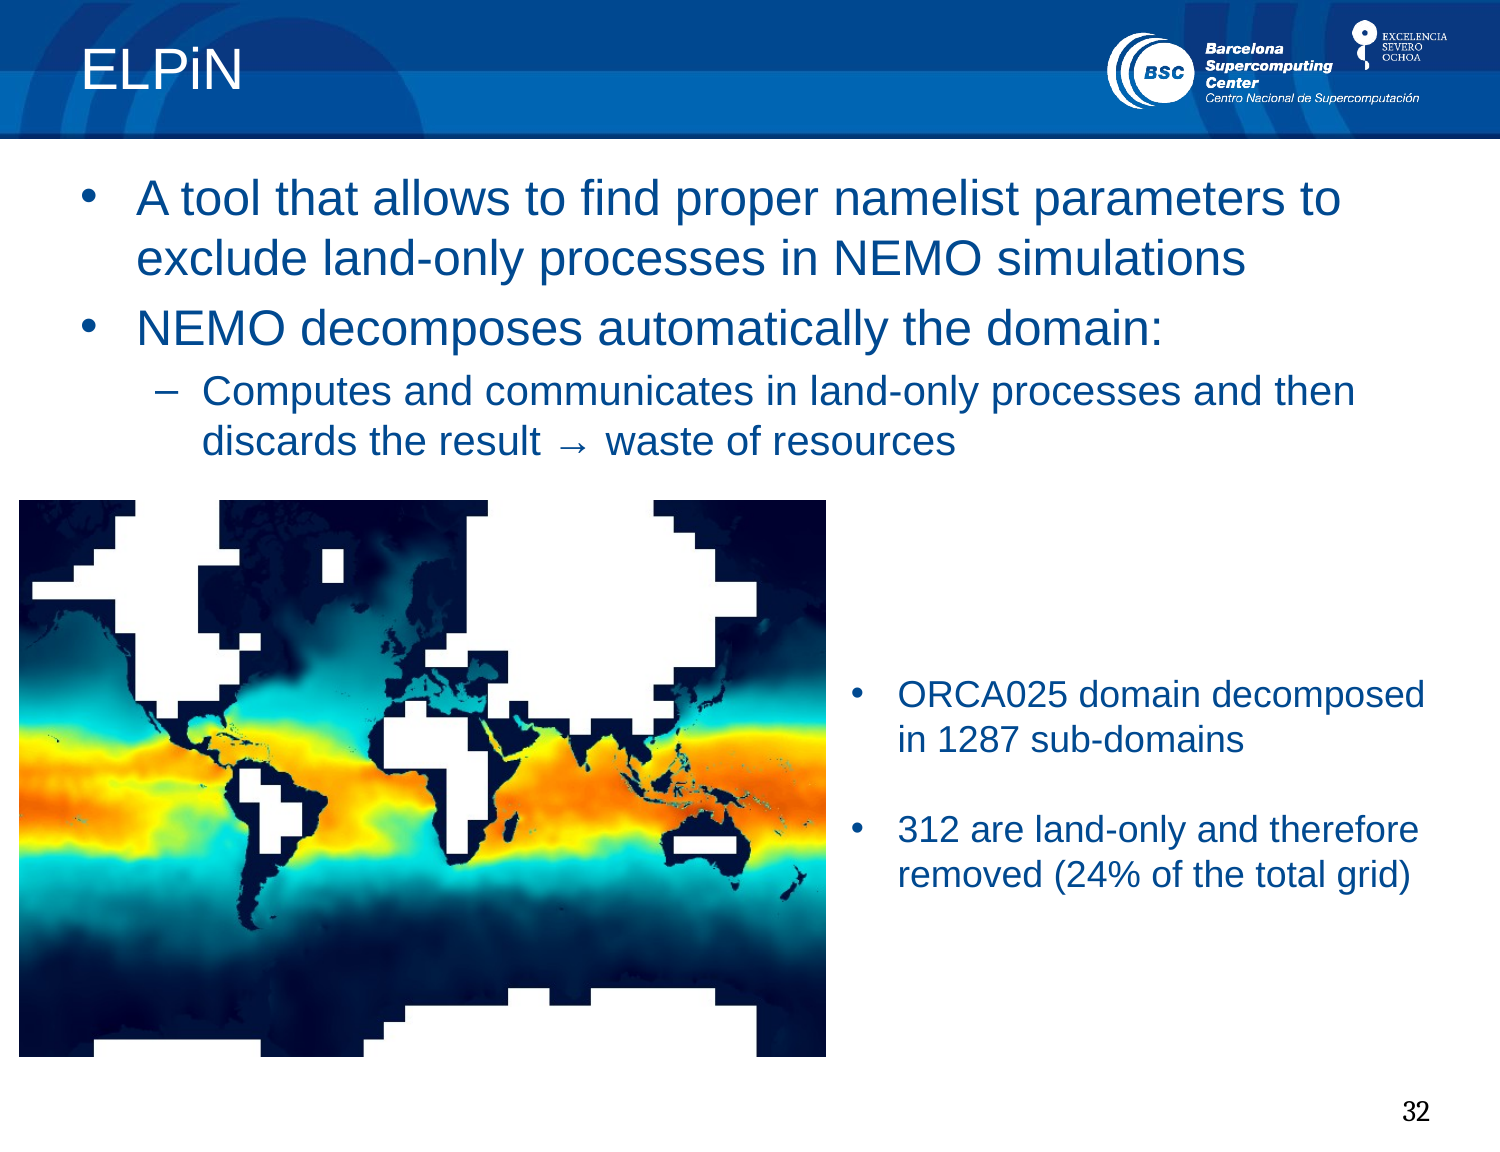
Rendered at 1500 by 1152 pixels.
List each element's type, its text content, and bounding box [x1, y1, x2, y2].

picture [19, 905, 826, 1057]
picture [19, 500, 826, 930]
title ELPiN [65, 23, 1125, 138]
list A tool that allows to find proper namelist parameters to exclude land-only processes in NEMO simulations NEMO decomposes automatically the domain: Computes and communicates in land-only processes and then discards the result → waste of resources [64, 157, 1471, 1043]
text_box ORCA025 domain decomposed in 1287 sub-domains 312 are land-only and therefore removed (24% of the total grid) [835, 662, 1450, 905]
picture [0, 0, 1500, 139]
